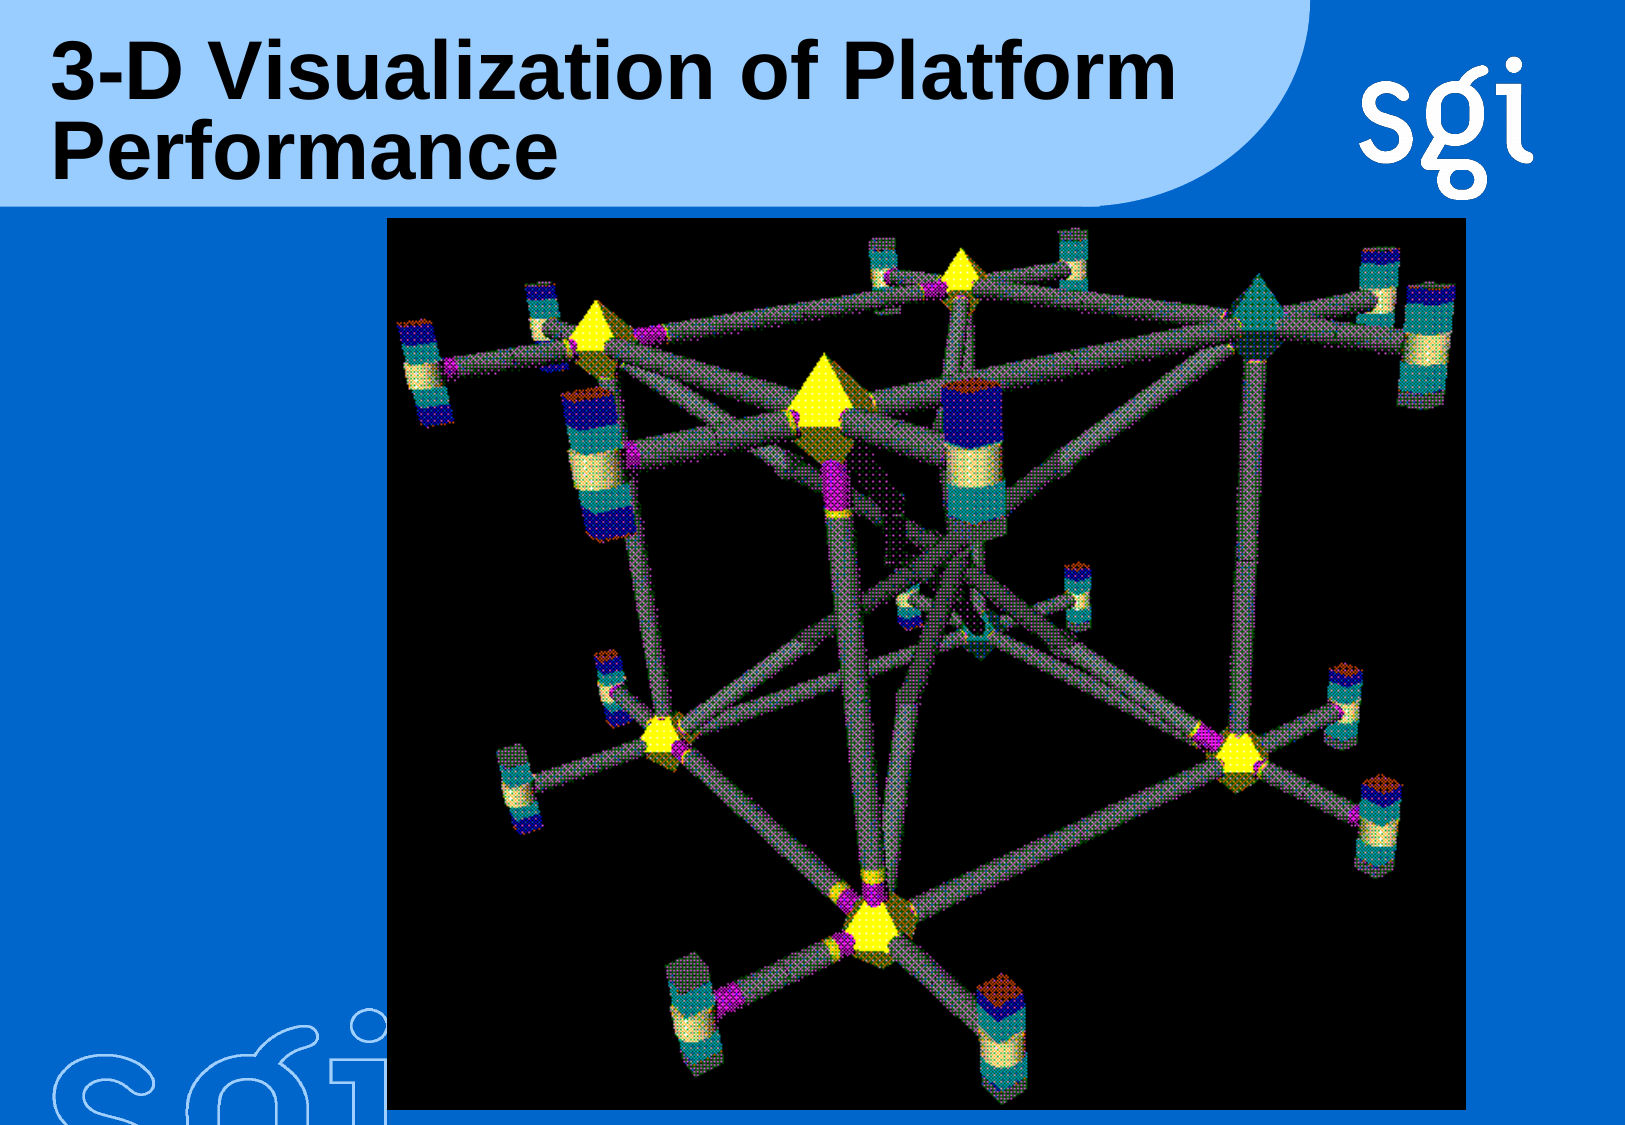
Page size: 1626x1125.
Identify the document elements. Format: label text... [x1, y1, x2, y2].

picture [387, 218, 1466, 1110]
title 3-D Visualization of Platform Performance [36, 24, 1318, 208]
